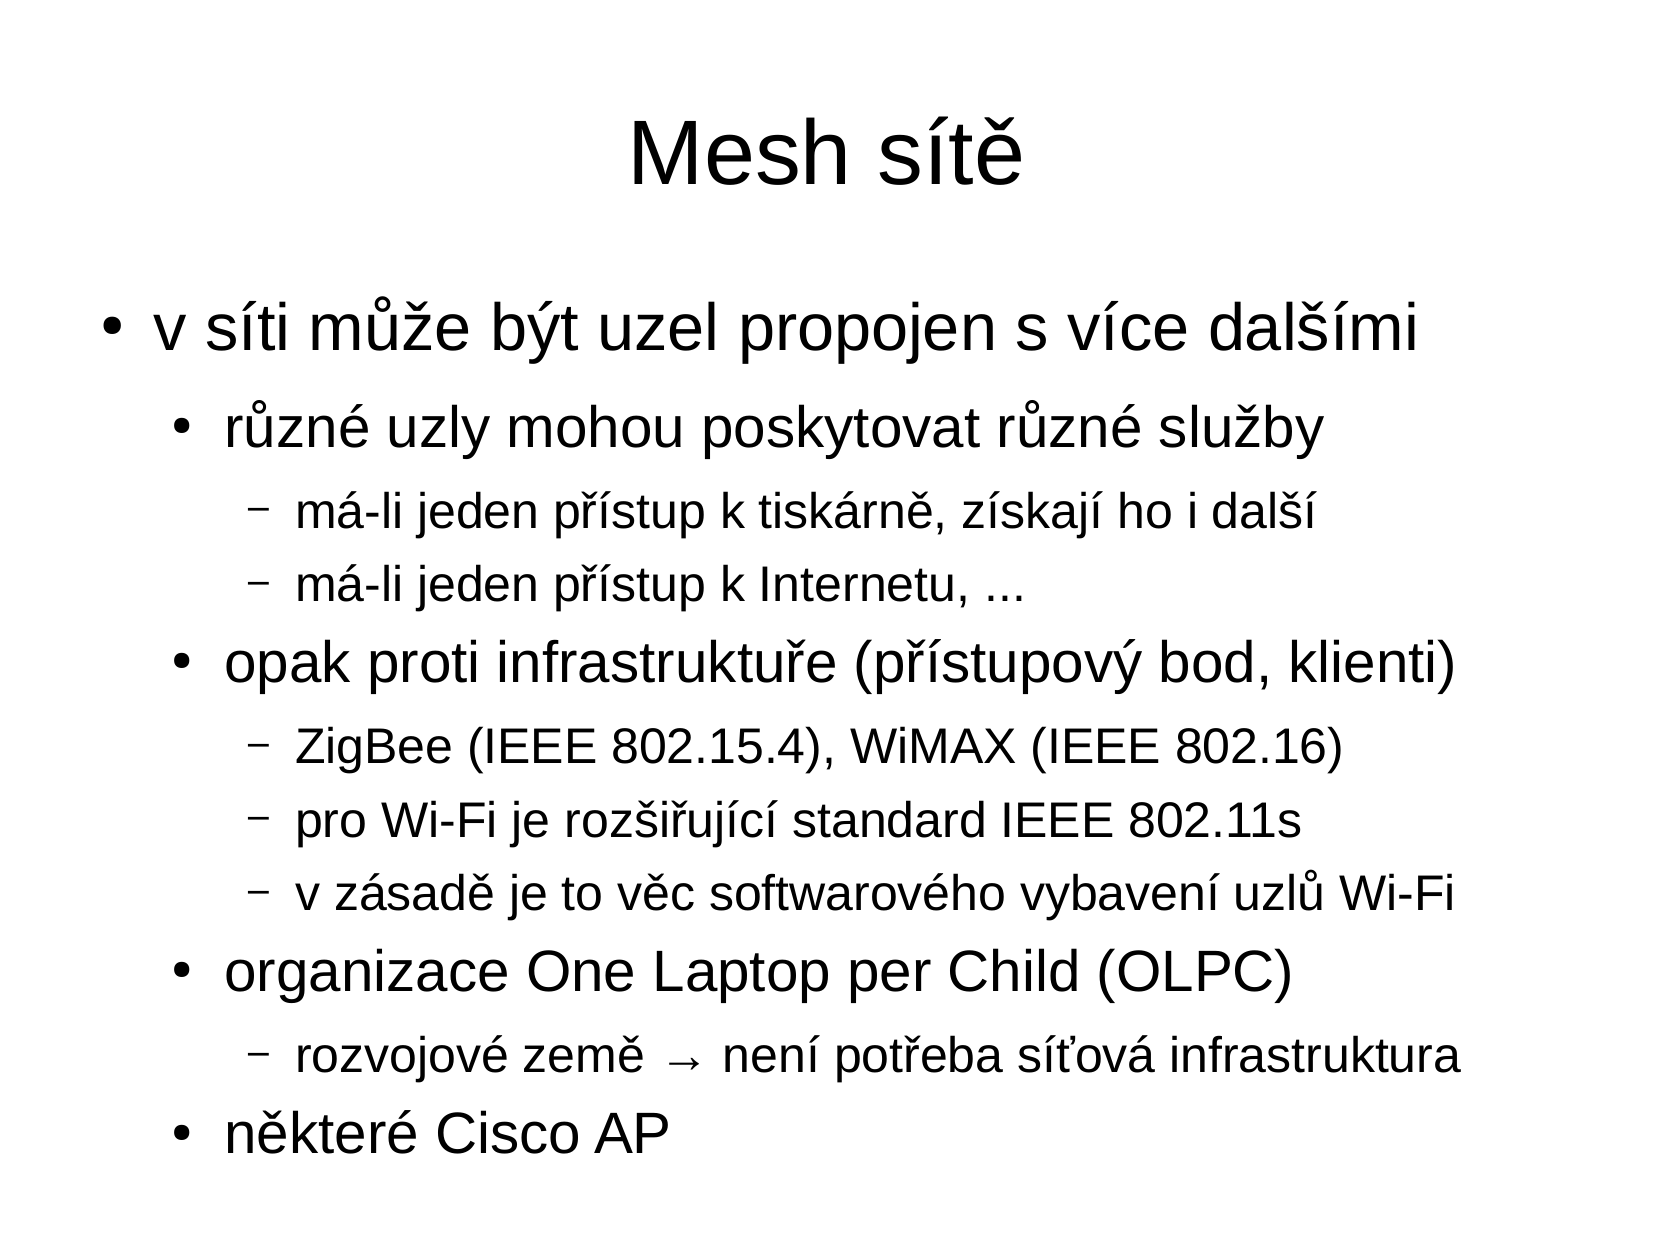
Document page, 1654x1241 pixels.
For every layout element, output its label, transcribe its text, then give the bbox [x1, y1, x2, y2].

title Mesh sítě [82, 49, 1571, 257]
list v síti může být uzel propojen s více dalšími různé uzly mohou poskytovat různé služby má-li jeden přístup k tiskárně, získají ho i další má-li jeden přístup k Internetu, ... opak proti infrastruktuře (přístupový bod, klienti) ZigBee (IEEE 802.15.4), WiMAX (IEEE 802.16) pro Wi-Fi je rozšiřující standard IEEE 802.11s v zásadě je to věc softwarového vybavení uzlů Wi-Fi organizace One Laptop per Child (OLPC) rozvojové země → není potřeba síťová infrastruktura některé Cisco AP [82, 290, 1571, 1167]
